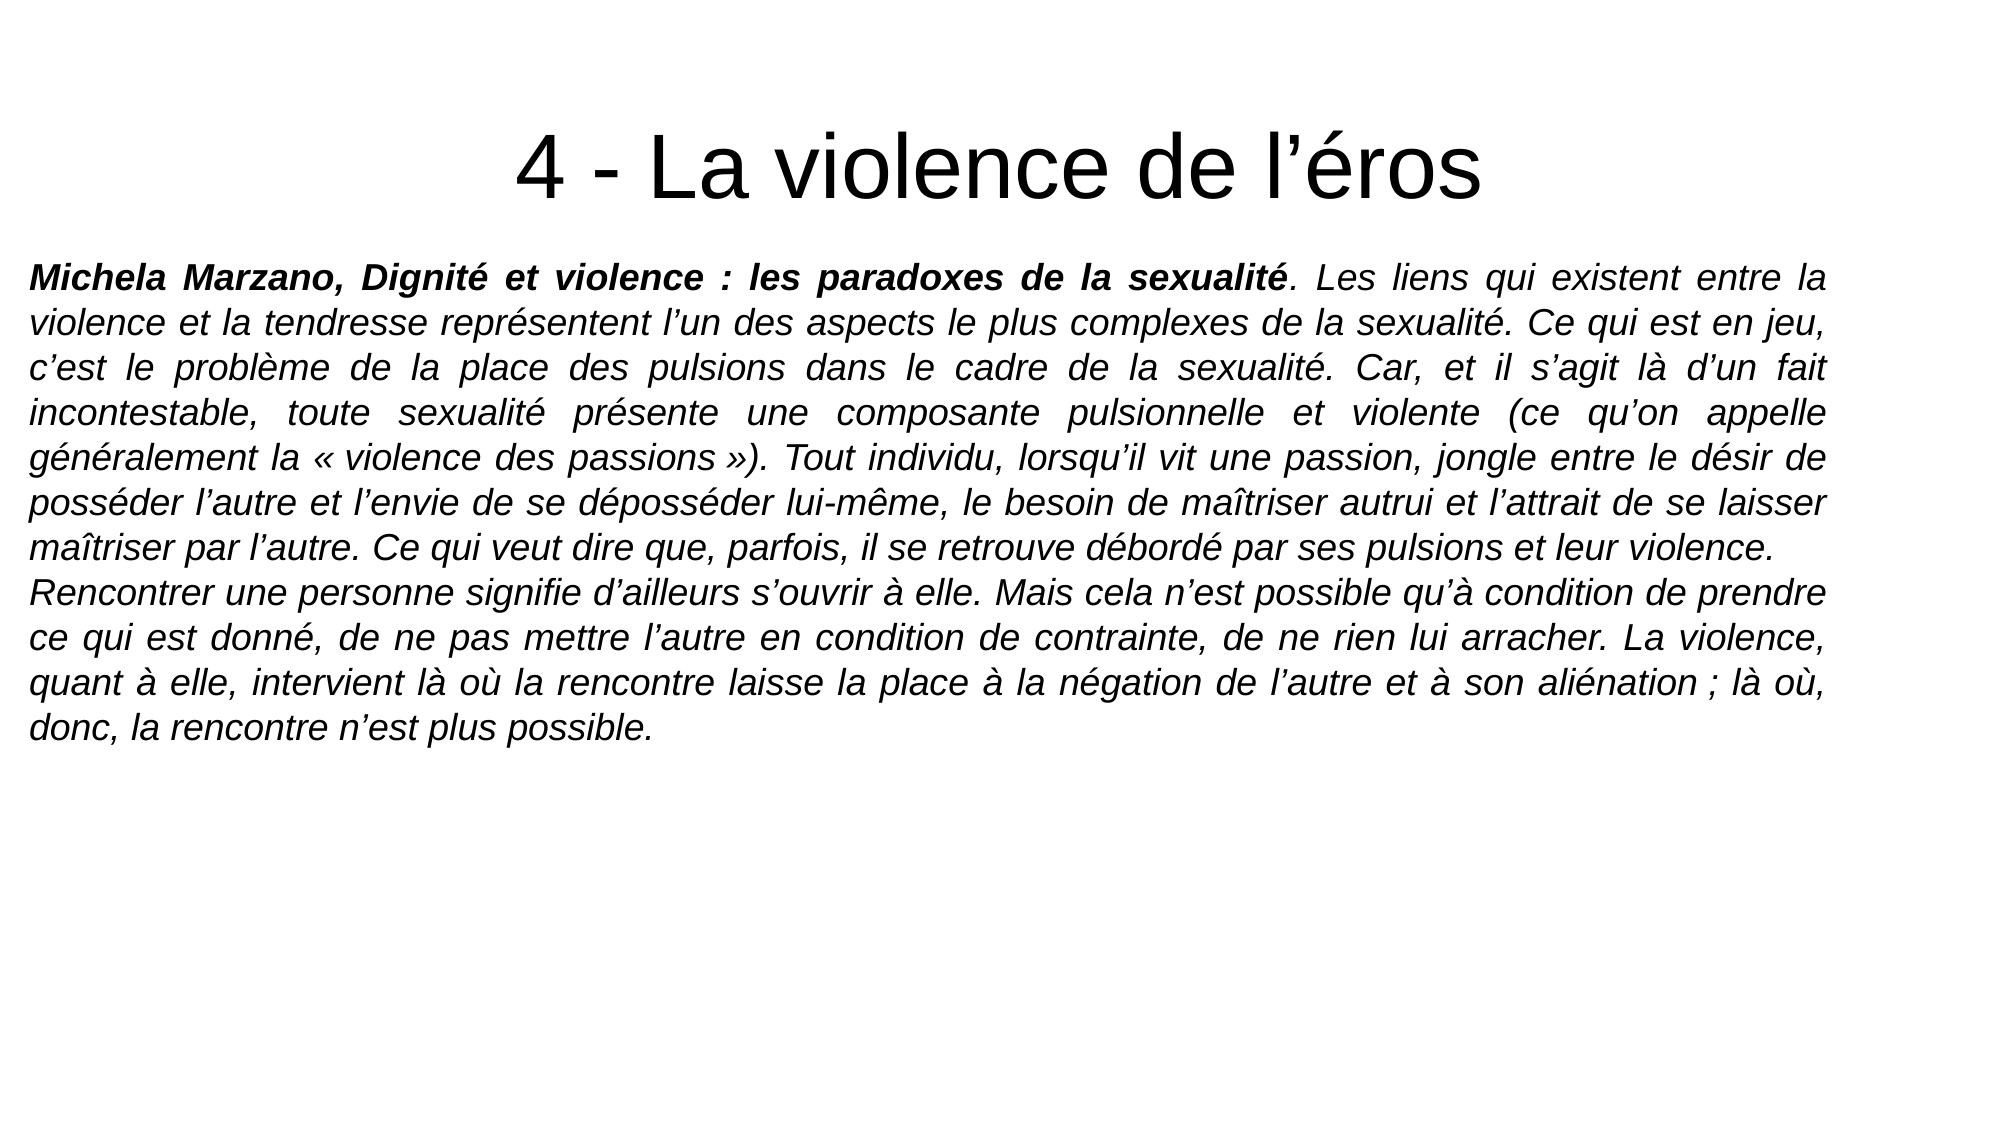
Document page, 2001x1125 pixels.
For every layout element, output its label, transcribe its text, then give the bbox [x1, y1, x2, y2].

text_box Michela Marzano, Dignité et violence : les paradoxes de la sexualité. Les liens qui existent entre la violence et la tendresse représentent l’un des aspects le plus complexes de la sexualité. Ce qui est en jeu, c’est le problème de la place des pulsions dans le cadre de la sexualité. Car, et il s’agit là d’un fait incontestable, toute sexualité présente une composante pulsionnelle et violente (ce qu’on appelle généralement la « violence des passions »). Tout individu, lorsqu’il vit une passion, jongle entre le désir de posséder l’autre et l’envie de se déposséder lui-même, le besoin de maîtriser autrui et l’attrait de se laisser maîtriser par l’autre. Ce qui veut dire que, parfois, il se retrouve débordé par ses pulsions et leur violence. Rencontrer une personne signifie d’ailleurs s’ouvrir à elle. Mais cela n’est possible qu’à condition de prendre ce qui est donné, de ne pas mettre l’autre en condition de contrainte, de ne rien lui arracher. La violence, quant à elle, intervient là où la rencontre laisse la place à la négation de l’autre et à son aliénation ; là où, donc, la rencontre n’est plus possible. [14, 245, 1880, 806]
title 4 - La violence de l’éros [137, 59, 1863, 245]
